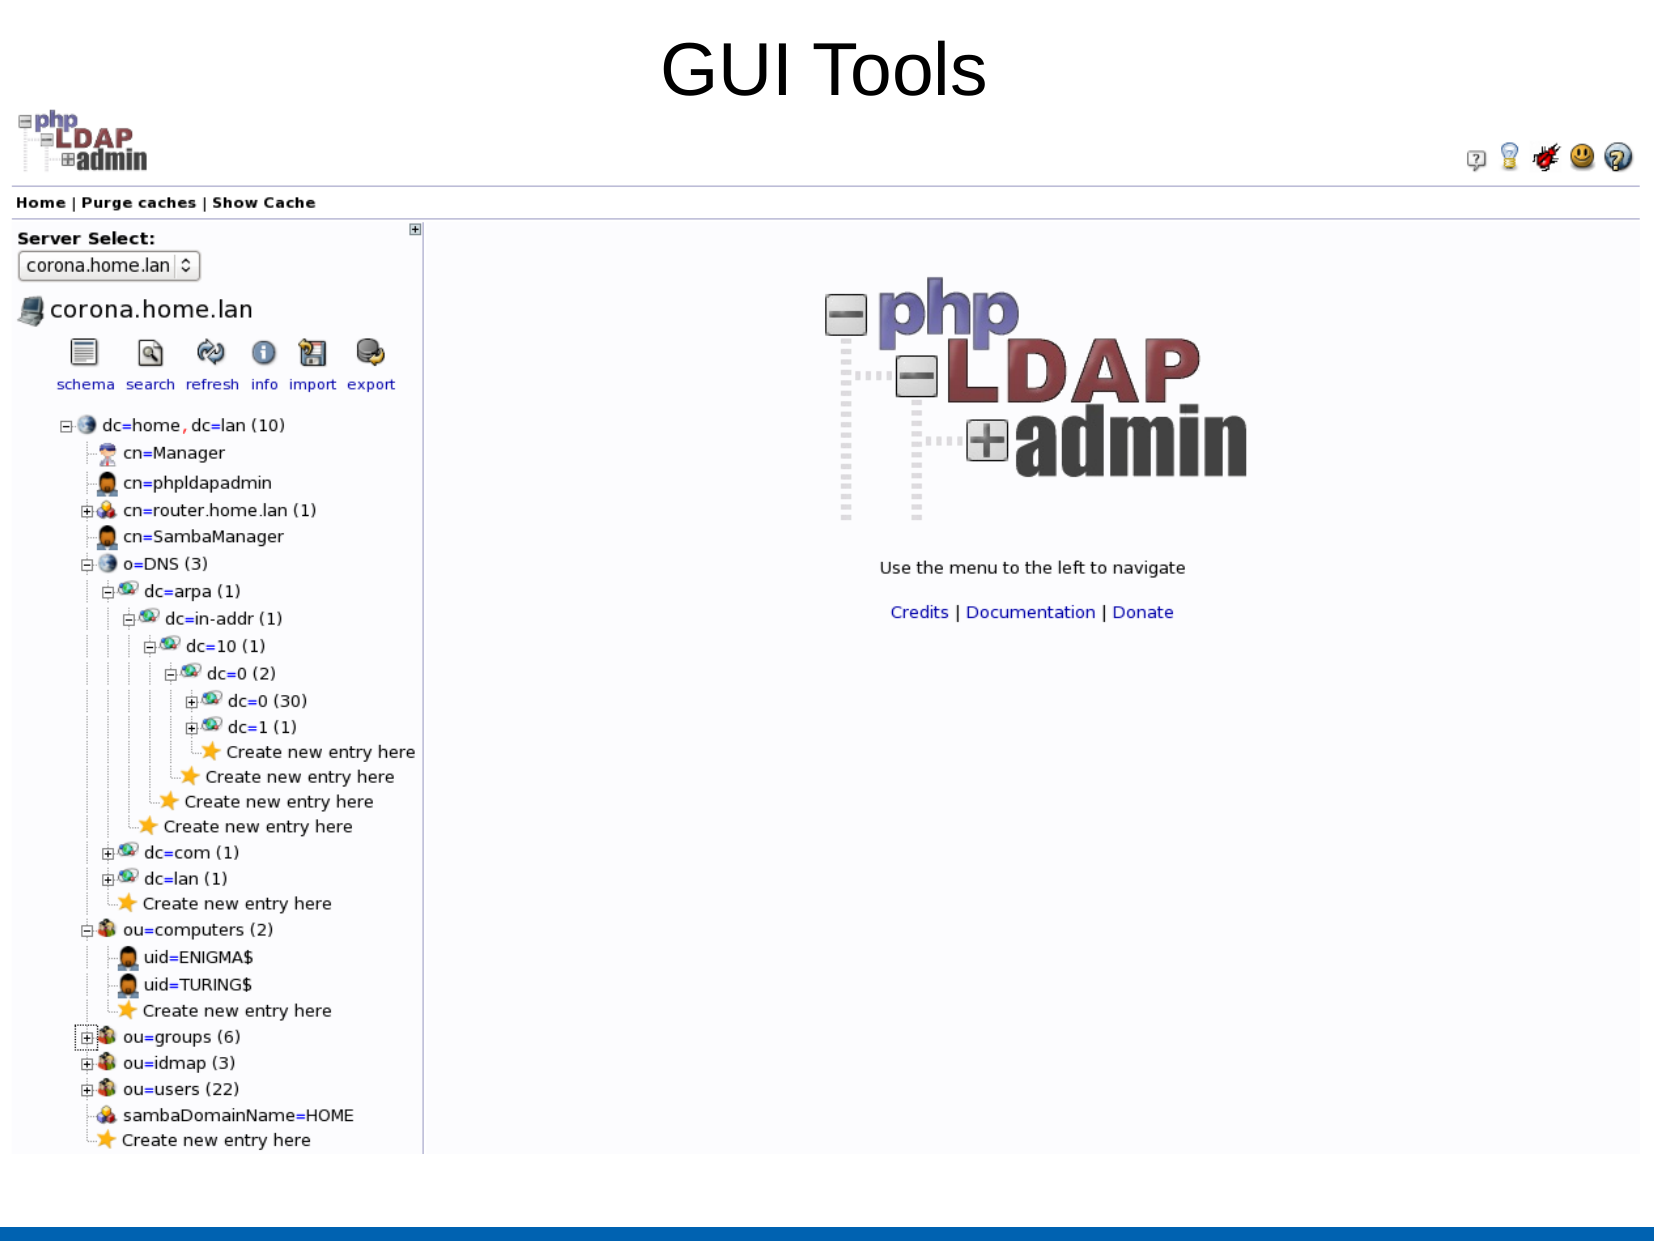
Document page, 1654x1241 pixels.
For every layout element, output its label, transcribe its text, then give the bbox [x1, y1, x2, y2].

text_box GUI Tools [645, 19, 1013, 106]
picture [0, 106, 1653, 1155]
